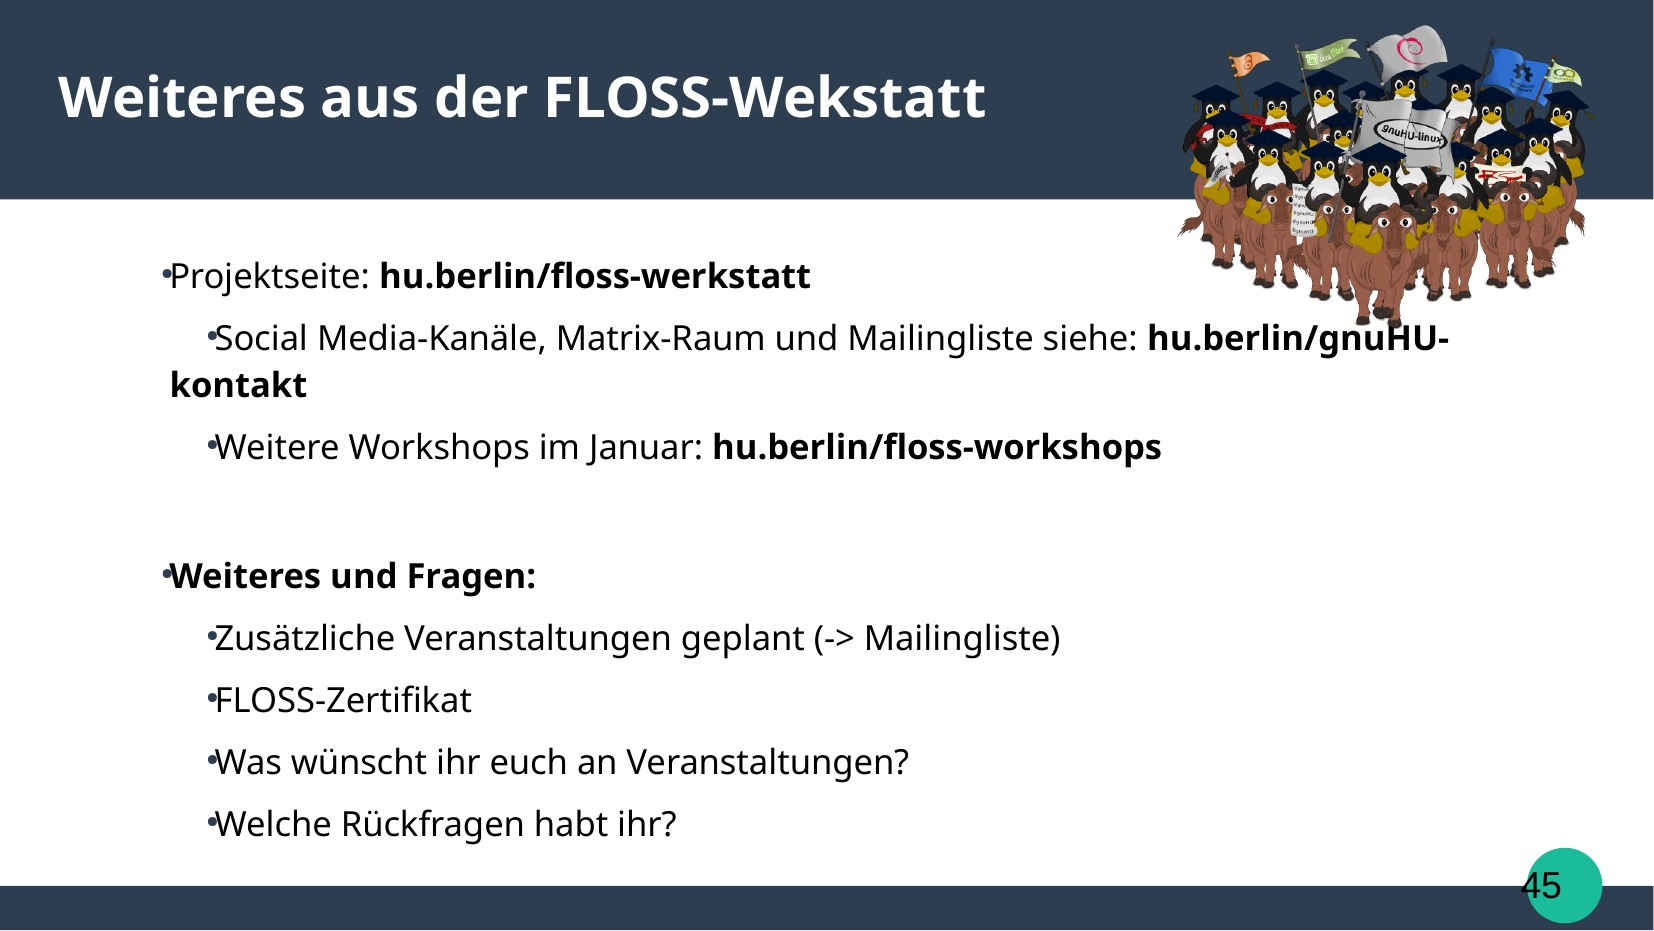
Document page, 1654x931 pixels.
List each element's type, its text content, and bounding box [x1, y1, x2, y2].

title Weiteres aus der FLOSS-Wekstatt [59, 37, 1177, 155]
list Projektseite: hu.berlin/floss-werkstatt Social Media-Kanäle, Matrix-Raum und Mailingliste siehe: hu.berlin/gnuHU-kontakt Weitere Workshops im Januar: hu.berlin/floss-workshops Weiteres und Fragen: Zusätzliche Veranstaltungen geplant (-> Mailingliste) FLOSS-Zertifikat Was wünscht ihr euch an Veranstaltungen? Welche Rückfragen habt ihr? [59, 243, 1595, 864]
picture [1177, 25, 1595, 330]
